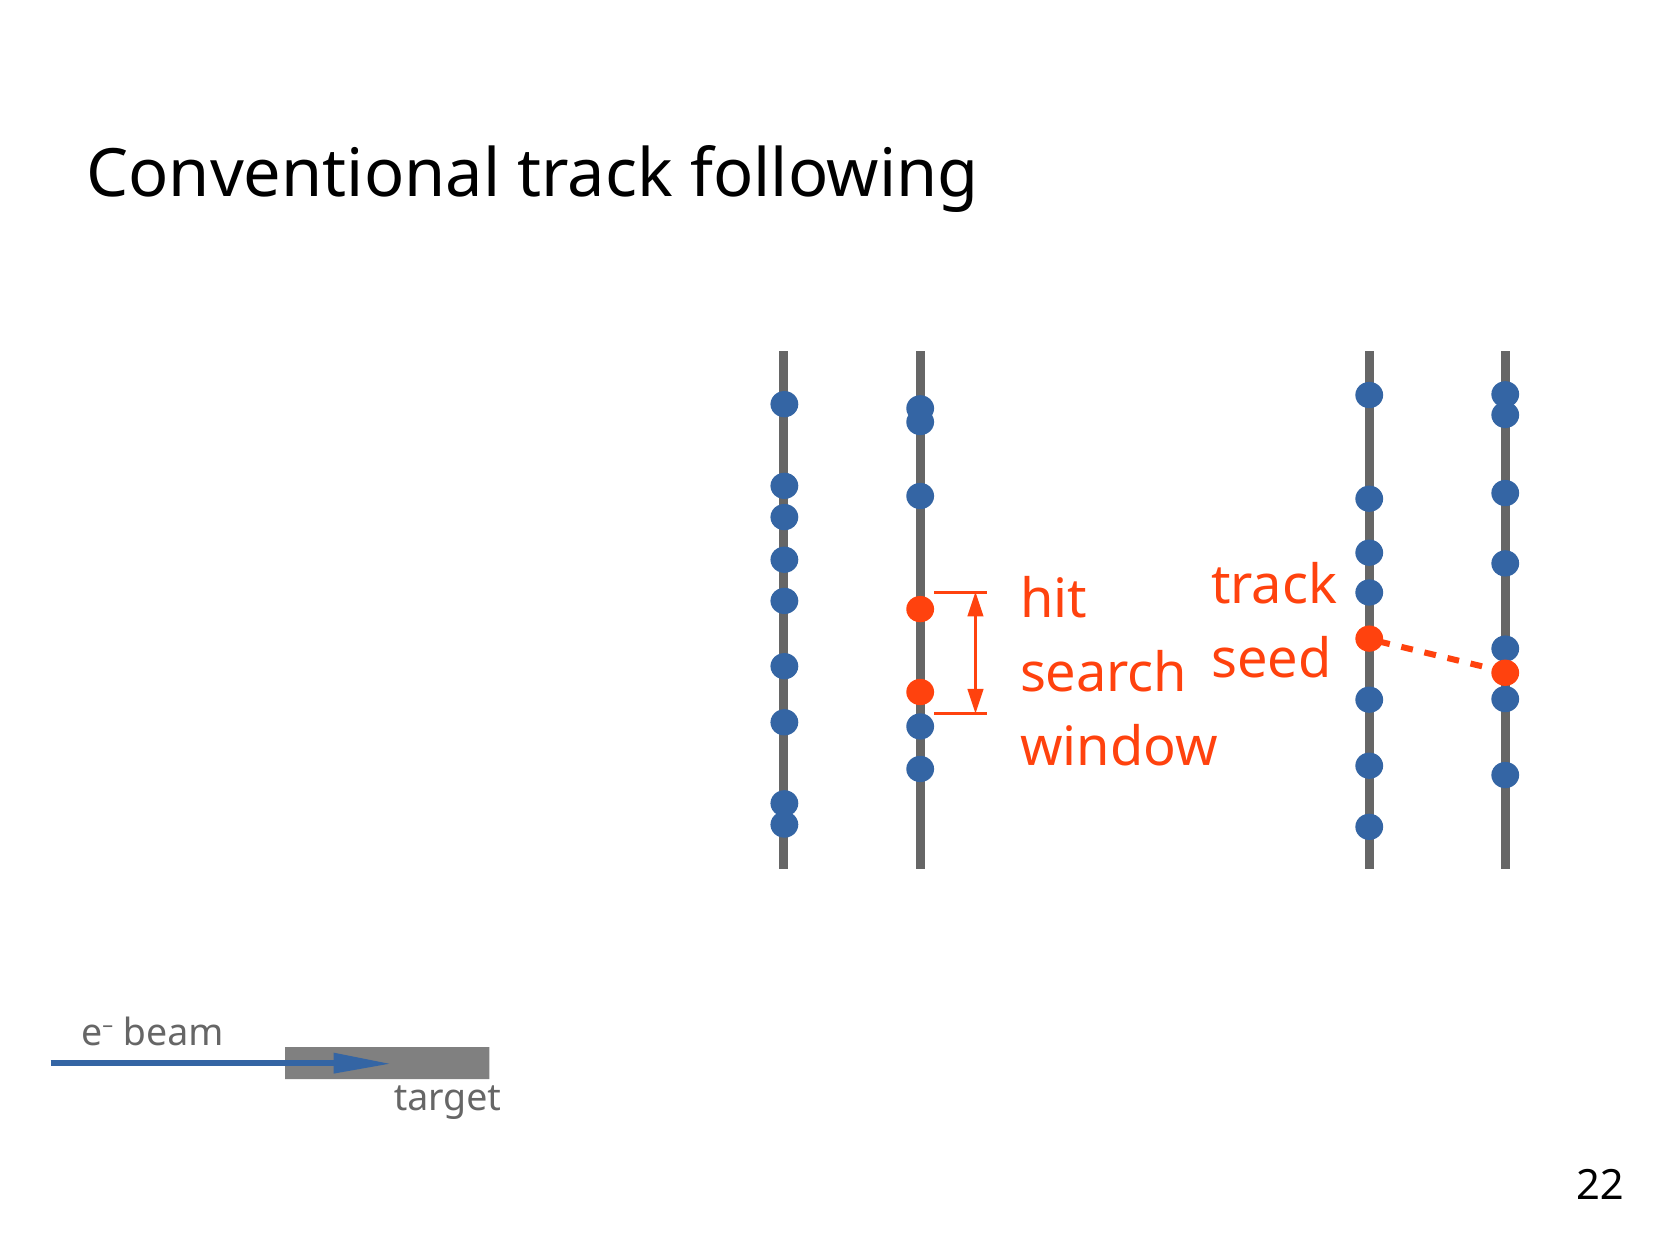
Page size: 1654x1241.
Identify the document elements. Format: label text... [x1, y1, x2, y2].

text_box Conventional track following [86, 69, 1133, 272]
text_box [1355, 700, 1384, 713]
text_box [770, 790, 799, 838]
text_box [906, 678, 935, 706]
text_box [1355, 813, 1384, 841]
text_box track seed [1196, 537, 1577, 700]
text_box [906, 713, 935, 740]
text_box [770, 503, 799, 531]
text_box [1491, 479, 1520, 507]
text_box [1355, 485, 1384, 512]
text_box [770, 587, 799, 615]
text_box [285, 1047, 490, 1063]
text_box [906, 755, 935, 783]
text_box hit search window [1005, 552, 1266, 934]
text_box [1491, 700, 1520, 713]
text_box [906, 595, 935, 623]
text_box [770, 546, 799, 573]
text_box [1491, 381, 1520, 429]
text_box [1491, 761, 1520, 789]
text_box target [379, 1063, 549, 1132]
text_box [770, 472, 799, 500]
text_box [1355, 752, 1384, 779]
text_box e– beam [66, 997, 259, 1121]
text_box [770, 391, 799, 418]
text_box [906, 482, 935, 510]
text_box [906, 395, 935, 436]
text_box [770, 653, 799, 680]
text_box [1355, 381, 1384, 409]
text_box [770, 709, 799, 736]
text_box [285, 1066, 379, 1080]
